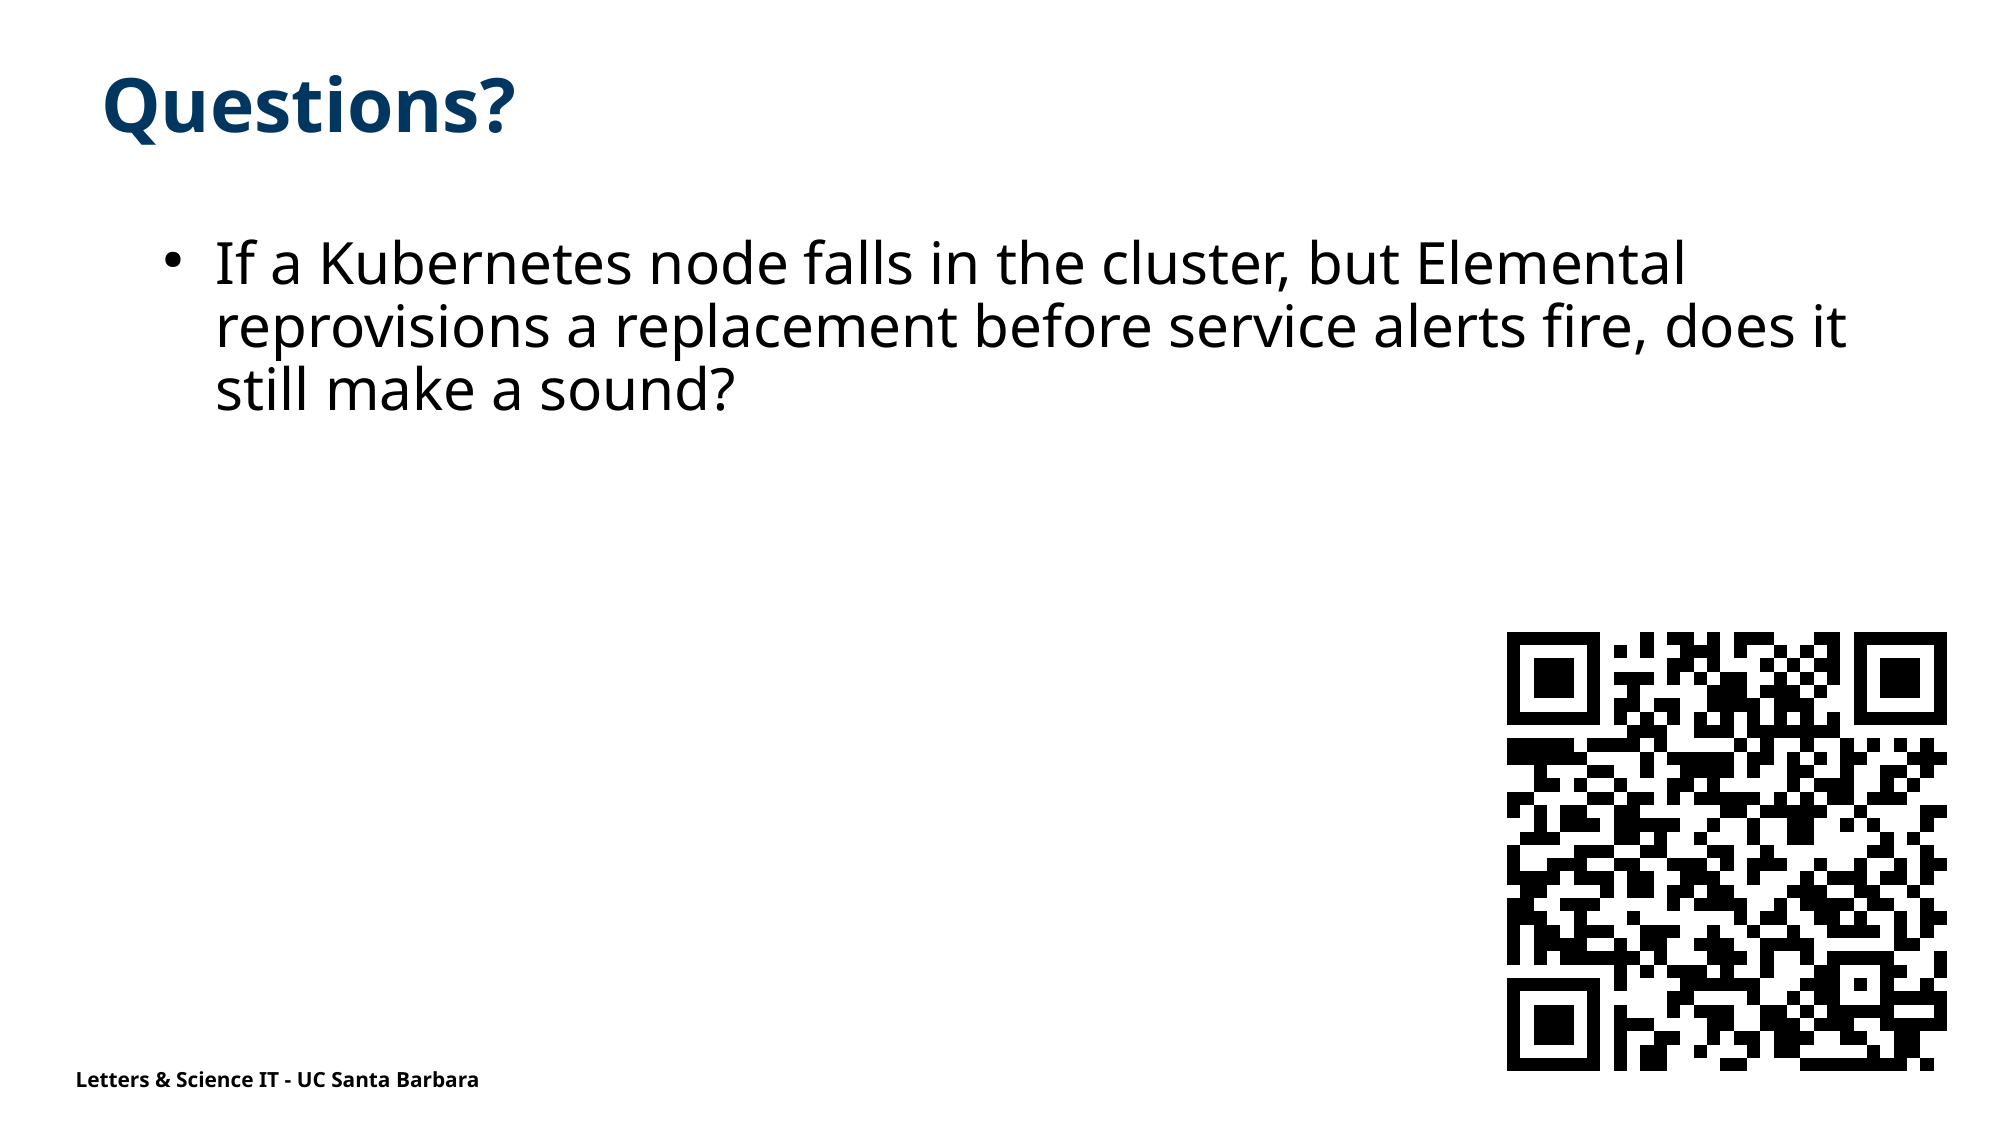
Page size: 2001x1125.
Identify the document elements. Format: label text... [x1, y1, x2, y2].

title Questions? [86, 59, 1914, 158]
list If a Kubernetes node falls in the cluster, but Elemental reprovisions a replacement before service alerts fire, does it still make a sound? [129, 226, 1879, 941]
picture [1454, 579, 2000, 1125]
